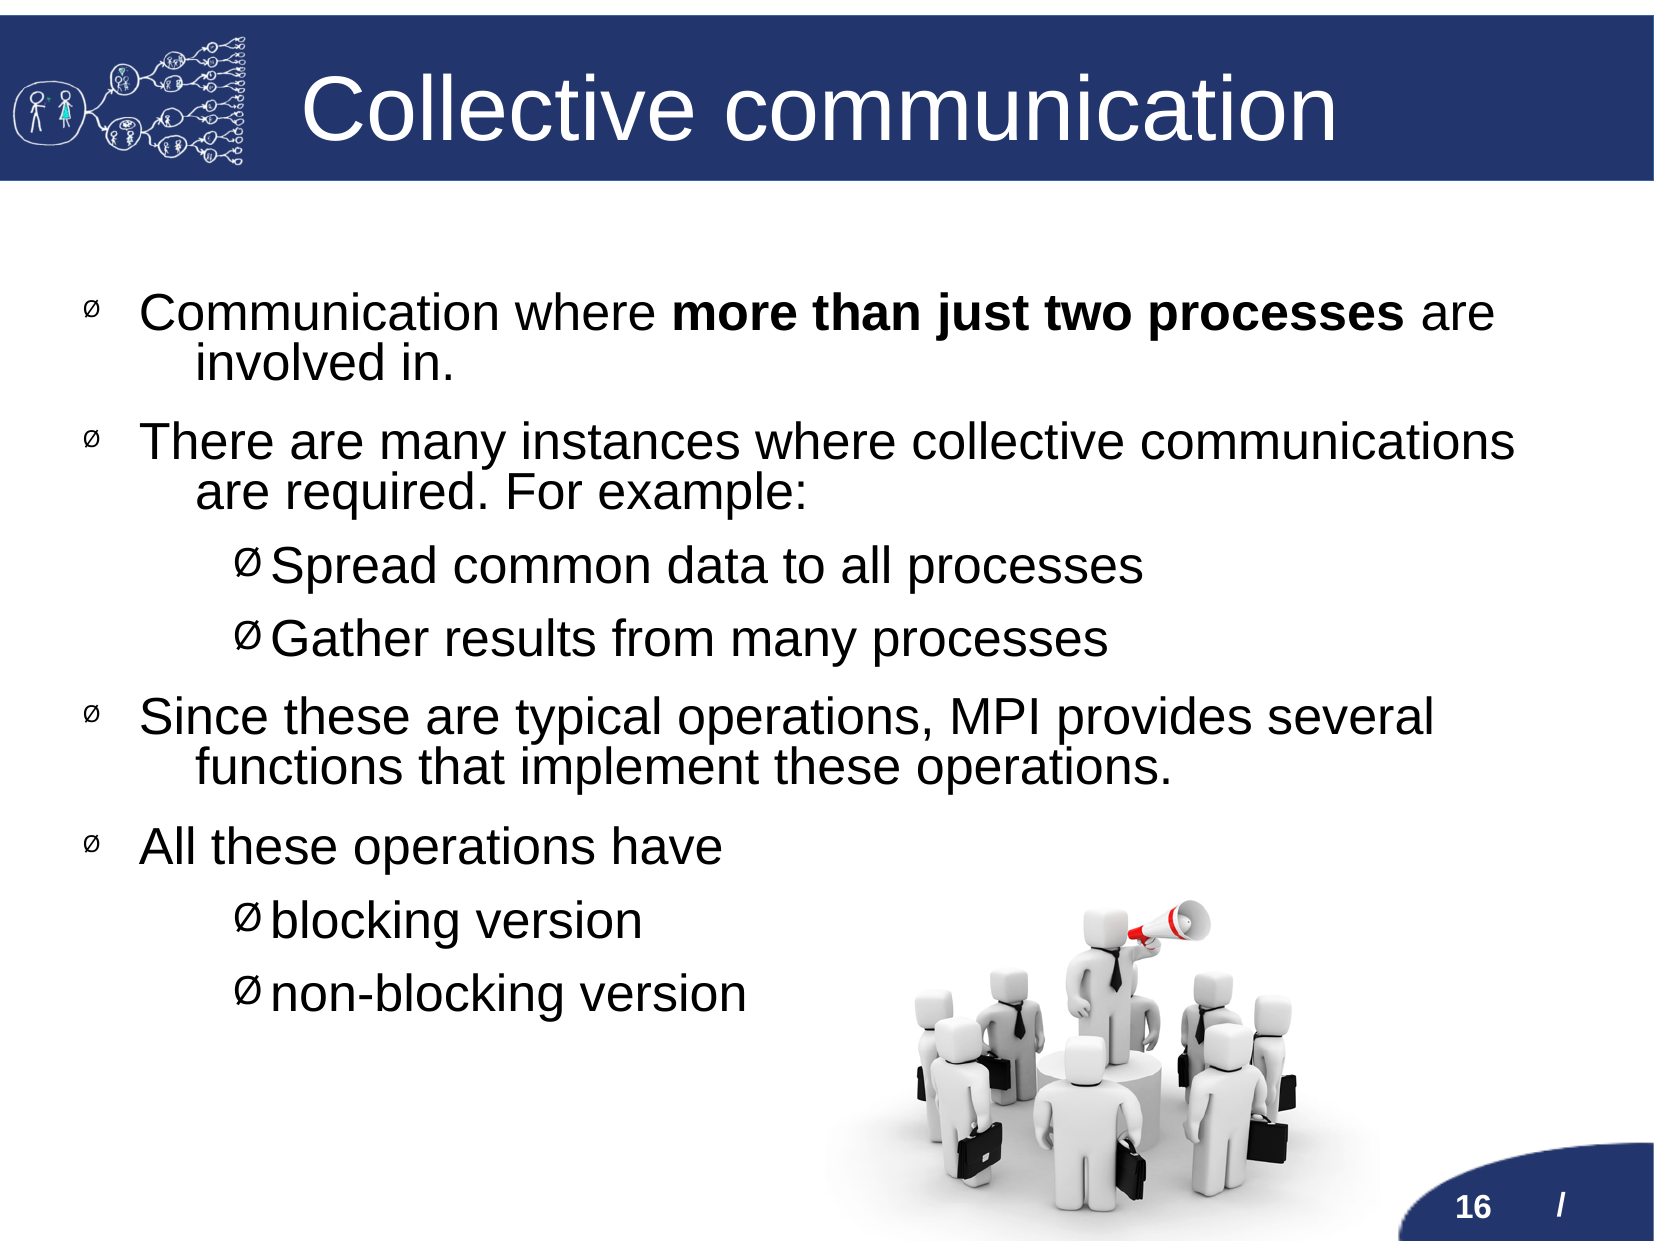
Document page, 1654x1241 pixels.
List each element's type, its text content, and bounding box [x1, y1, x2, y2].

text_box [1455, 1185, 1546, 1226]
picture [825, 1096, 1381, 1241]
title Collective communication [300, 48, 1571, 152]
list Communication where more than just two processes are involved in. There are many instances where collective communications are required. For example: Spread common data to all processes Gather results from many processes Since these are typical operations, MPI provides several functions that implement these operations. All these operations have blocking version non-blocking version [82, 290, 1571, 1096]
